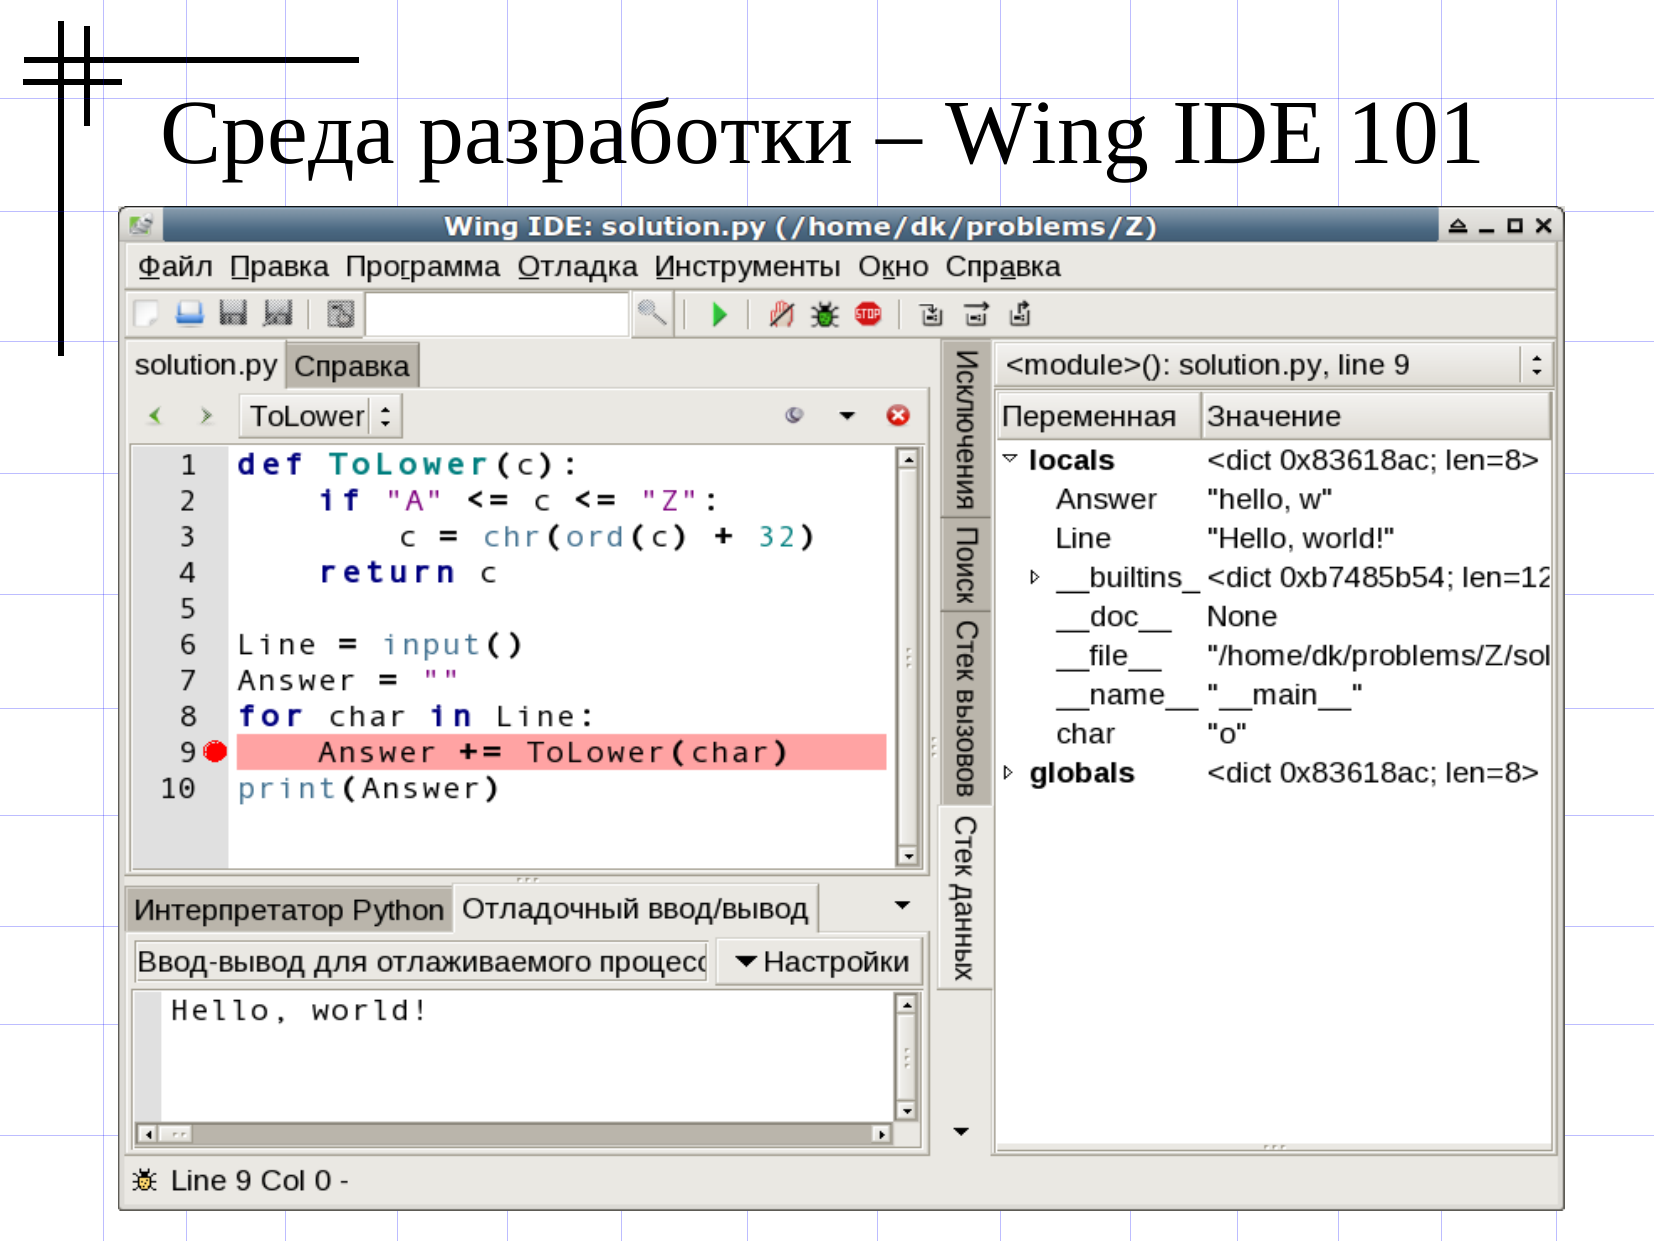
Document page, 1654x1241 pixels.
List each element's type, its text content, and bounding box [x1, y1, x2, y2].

title Среда разработки – Wing IDE 101 [118, 29, 1531, 206]
picture [118, 206, 1565, 1211]
